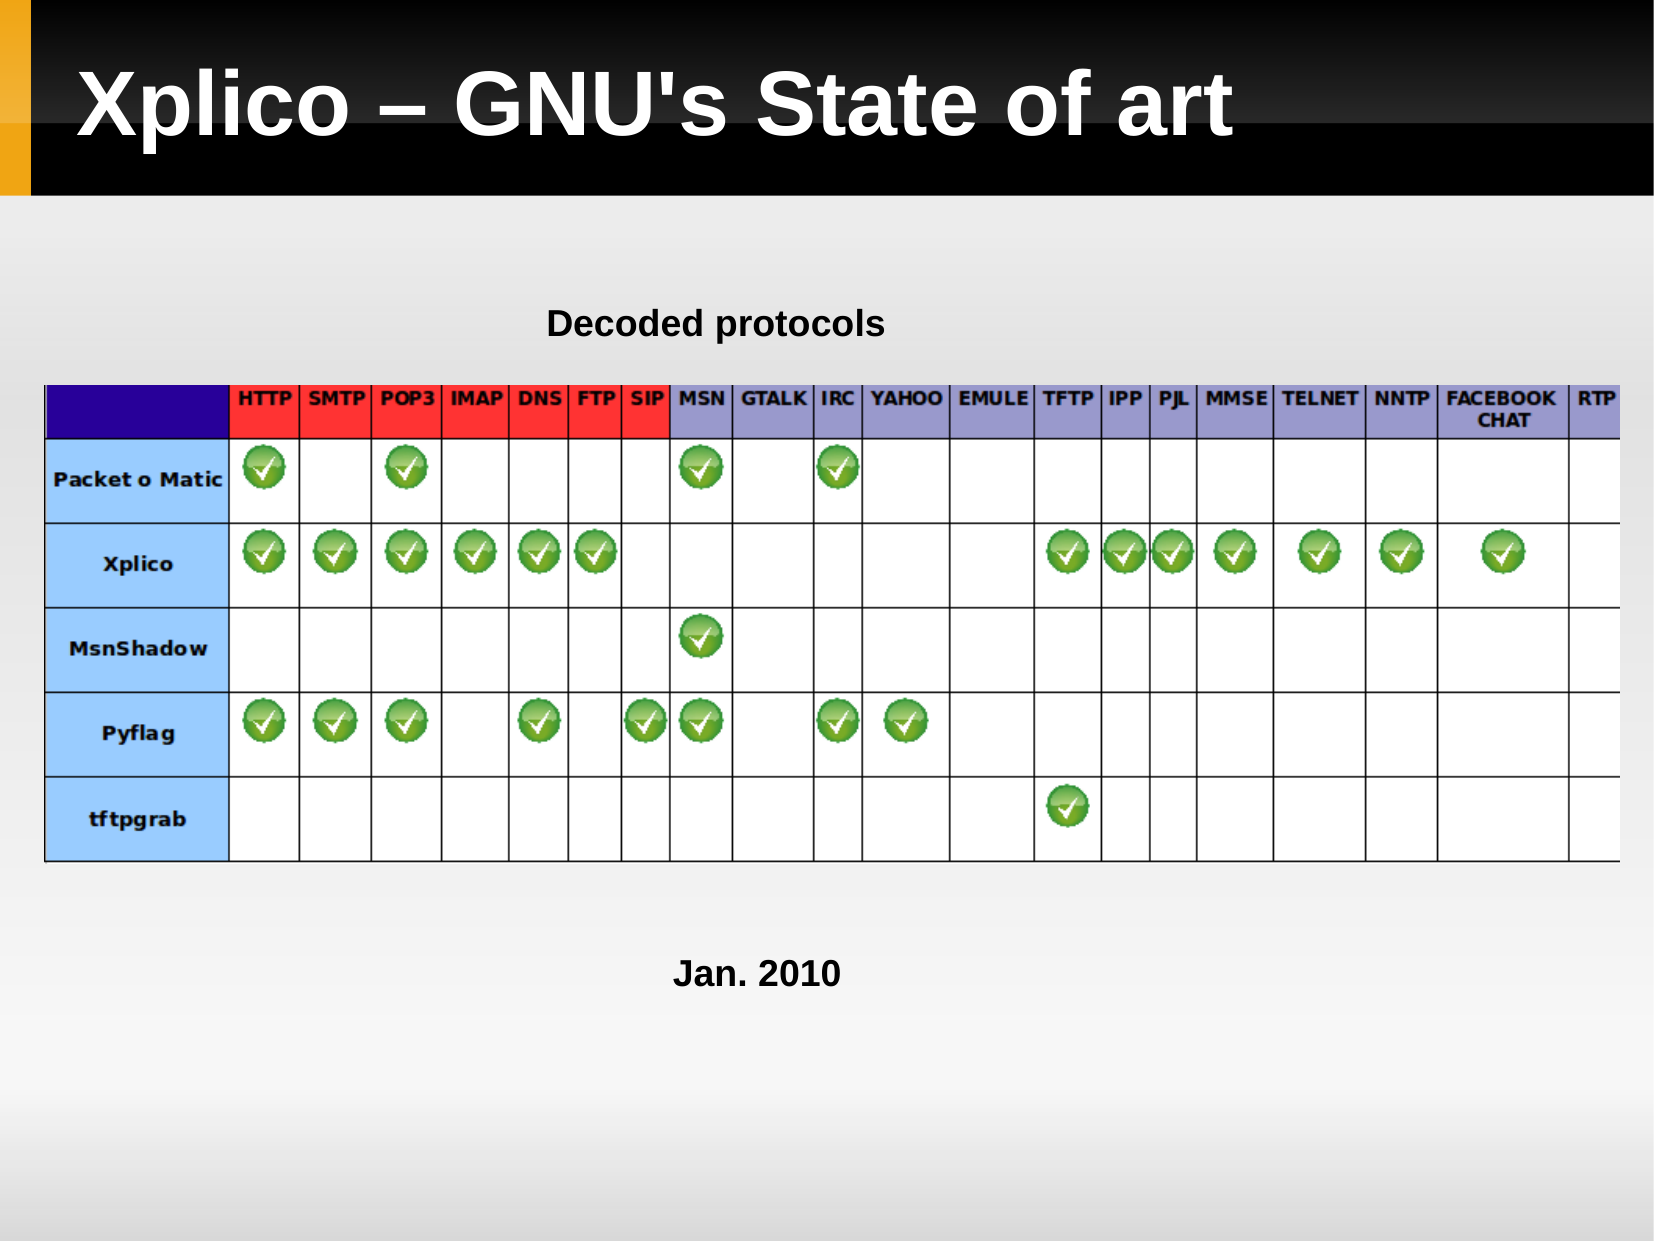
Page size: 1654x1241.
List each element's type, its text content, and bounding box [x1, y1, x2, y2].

text_box Jan. 2010 [658, 944, 857, 1009]
picture [0, 0, 1654, 1241]
text_box Decoded protocols [531, 295, 901, 359]
title Xplico – GNU's State of art [76, 7, 1565, 200]
